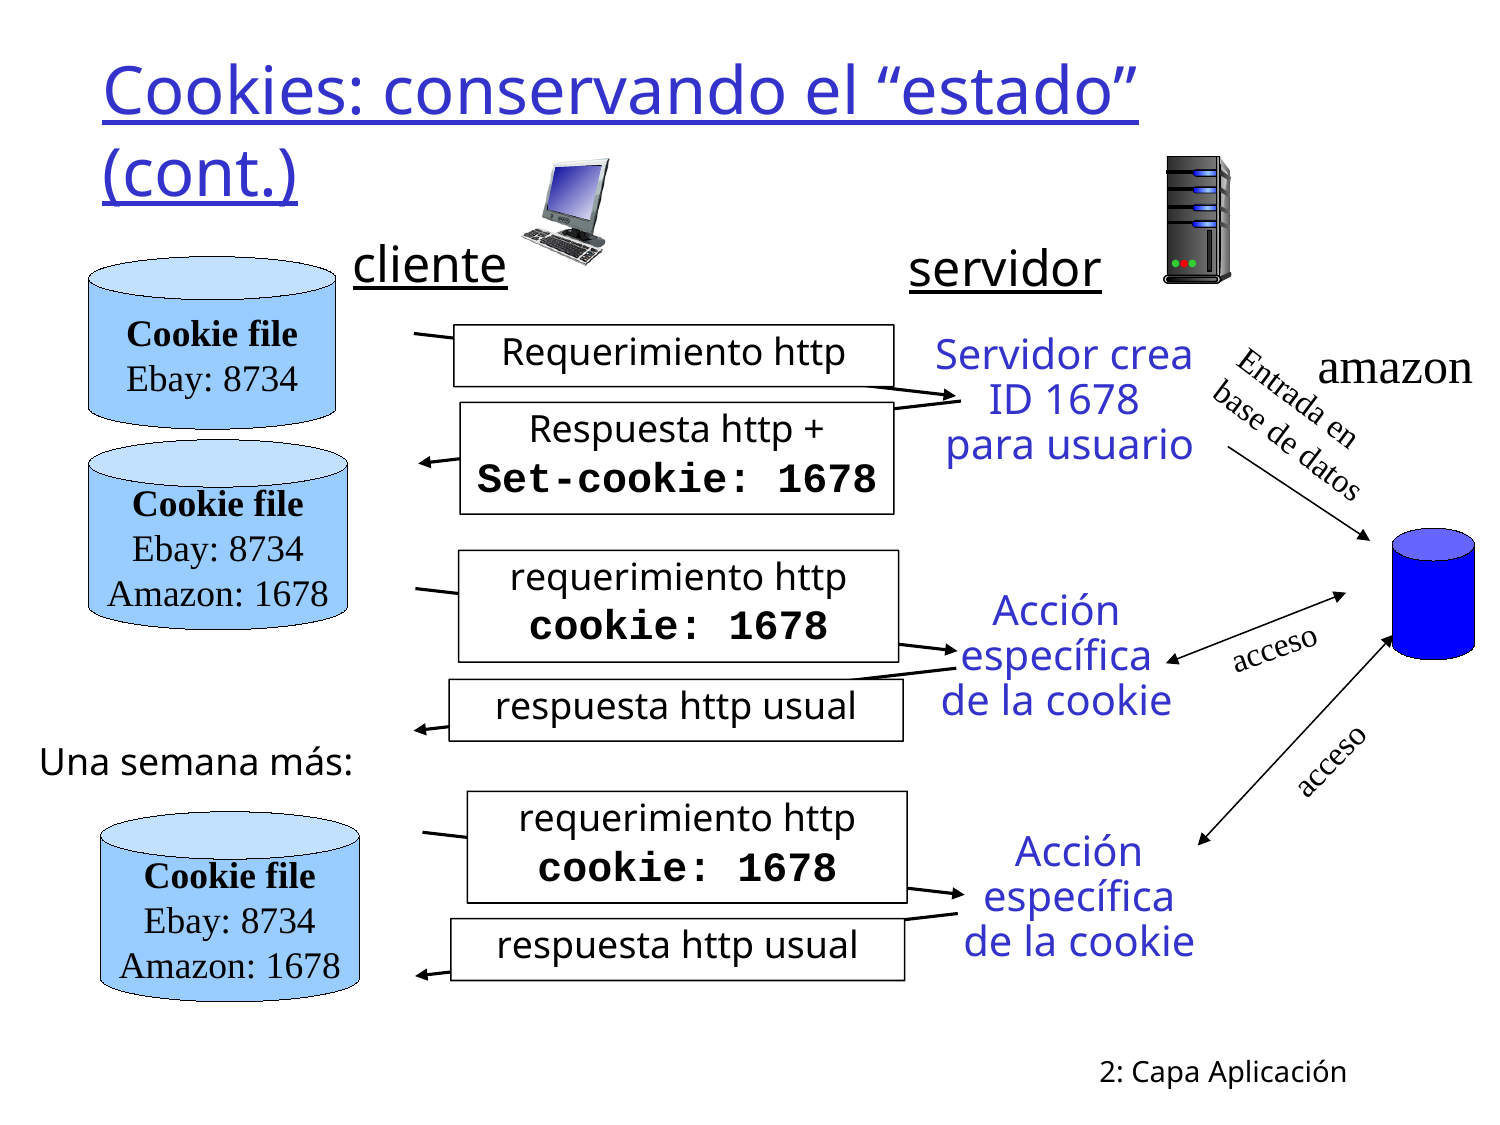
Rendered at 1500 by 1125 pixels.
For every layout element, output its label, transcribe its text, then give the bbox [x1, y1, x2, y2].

text_box Cookie file Ebay: 8734 Amazon: 1678 [88, 465, 348, 630]
text_box [1392, 548, 1475, 660]
text_box Servidor crea ID 1678 para usuario [919, 326, 1210, 477]
text_box Acción específica de la cookie [948, 822, 1211, 973]
text_box Respuesta http + Set-cookie: 1678 [460, 402, 894, 509]
text_box [1163, 156, 1232, 284]
text_box [546, 165, 602, 221]
text_box Requerimiento http [453, 324, 894, 381]
text_box respuesta http usual [449, 679, 904, 736]
text_box respuesta http usual [450, 918, 905, 975]
text_box [450, 975, 905, 981]
picture [499, 153, 612, 274]
text_box [458, 657, 899, 663]
text_box acceso [1211, 604, 1339, 692]
text_box Acción específica de la cookie [925, 582, 1188, 733]
text_box requerimiento http cookie: 1678 [458, 550, 899, 657]
text_box Cookie file Ebay: 8734 [88, 280, 336, 430]
text_box amazon [1302, 326, 1489, 402]
title Cookies: conservando el “estado” (cont.) [87, 37, 1363, 225]
text_box Entrada en base de datos [1210, 322, 1414, 524]
text_box requerimiento http cookie: 1678 [467, 791, 908, 898]
text_box cliente [337, 231, 524, 302]
text_box acceso [1267, 696, 1390, 821]
text_box servidor [894, 235, 1118, 305]
text_box Cookie file Ebay: 8734 Amazon: 1678 [100, 837, 360, 1002]
text_box acceso [1208, 600, 1321, 644]
text_box [460, 509, 894, 515]
text_box Una semana más: [23, 735, 369, 792]
text_box [467, 898, 908, 904]
text_box [453, 381, 894, 387]
text_box [449, 736, 904, 742]
